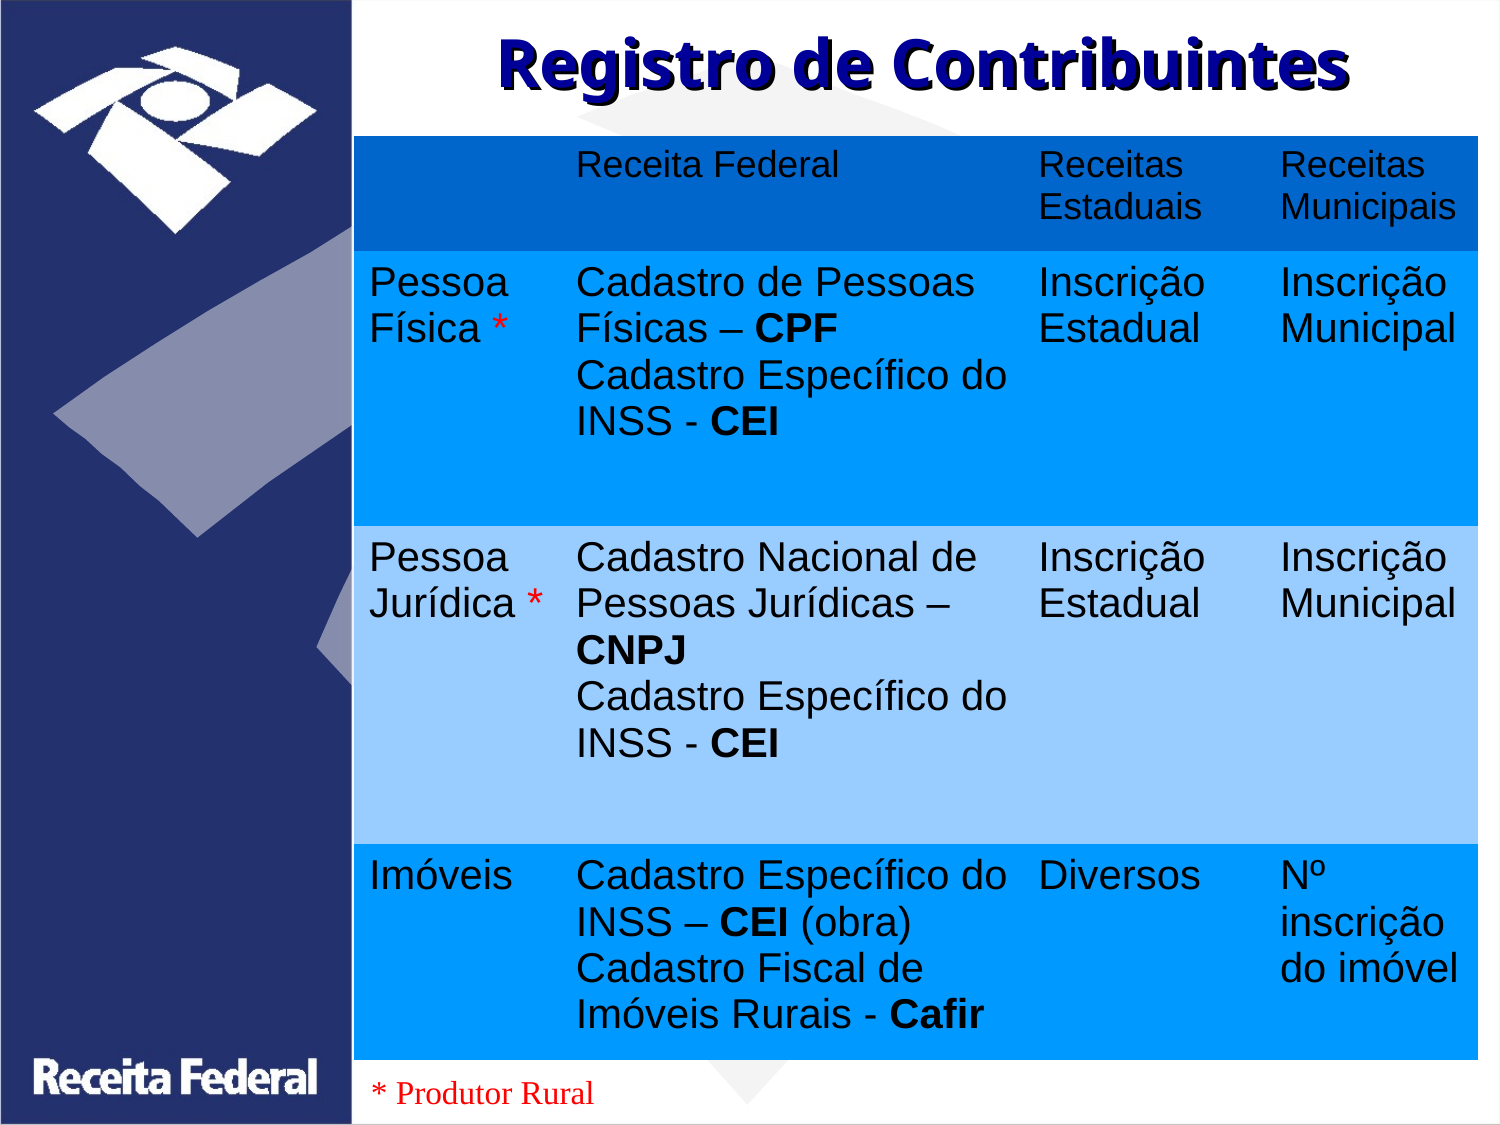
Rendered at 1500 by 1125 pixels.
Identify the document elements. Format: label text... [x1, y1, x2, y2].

table_cell Pessoa Jurídica * [354, 526, 561, 844]
table_cell Nº inscrição do imóvel [1265, 844, 1478, 1060]
table_cell Inscrição Estadual [1024, 251, 1265, 526]
table_header [354, 136, 561, 251]
table_cell Diversos [1024, 844, 1265, 1060]
picture [0, 0, 1500, 1125]
table_cell Imóveis [354, 844, 561, 1060]
table_cell Cadastro Nacional de Pessoas Jurídicas – CNPJ Cadastro Específico do INSS - CEI [561, 526, 1024, 844]
table_cell Inscrição Estadual [1024, 526, 1265, 844]
table_cell Pessoa Física * [354, 251, 561, 526]
table_header Receita Federal [561, 136, 1024, 251]
text_box * Produtor Rural [356, 1073, 740, 1118]
table_header Receitas Municipais [1265, 136, 1478, 251]
table_cell Inscrição Municipal [1265, 526, 1478, 844]
table_cell Inscrição Municipal [1265, 251, 1478, 526]
text_box Registro de Contribuintes [309, 0, 1500, 148]
table_cell Cadastro Específico do INSS – CEI (obra) Cadastro Fiscal de Imóveis Rurais - Cafir [561, 844, 1024, 1060]
table_cell Cadastro de Pessoas Físicas – CPF Cadastro Específico do INSS - CEI [561, 251, 1024, 526]
table_header Receitas Estaduais [1024, 136, 1265, 251]
